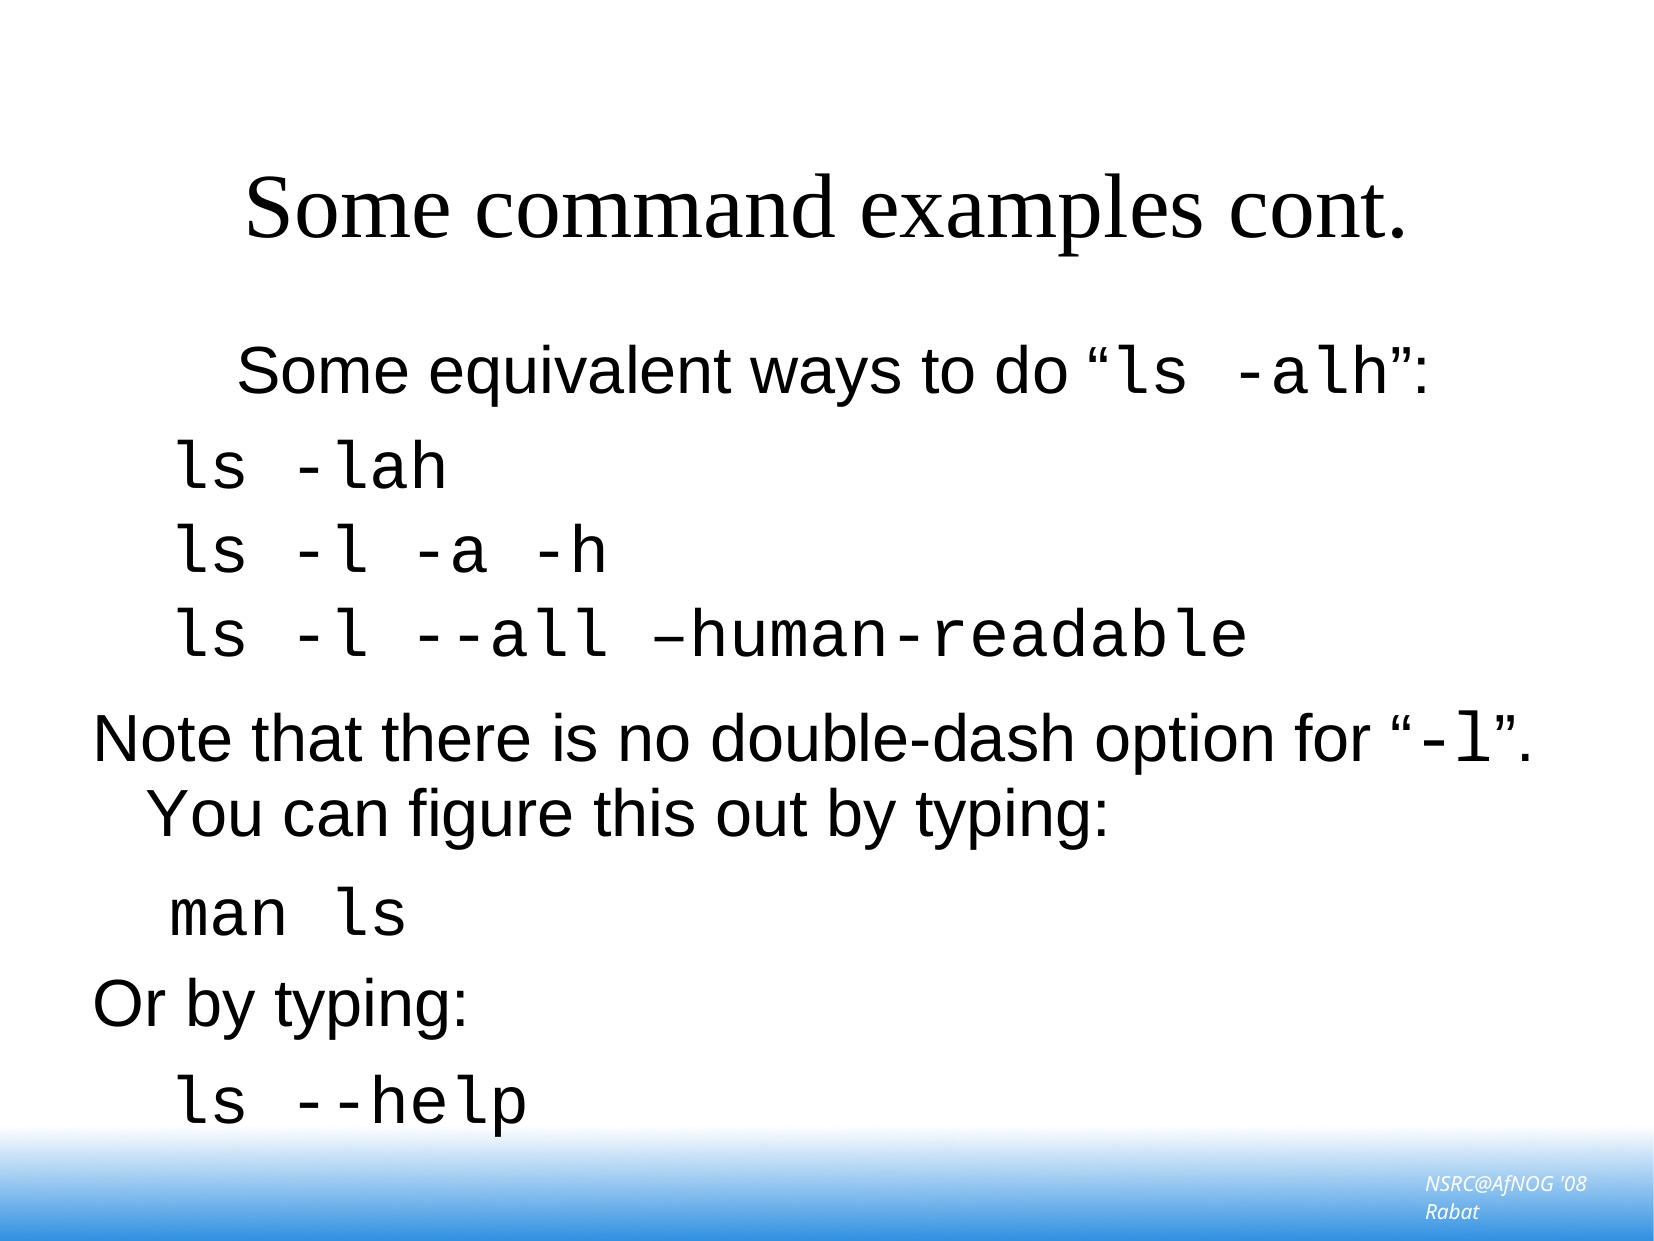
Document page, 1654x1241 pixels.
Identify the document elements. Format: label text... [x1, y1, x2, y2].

title Some command examples cont. [121, 102, 1534, 310]
picture [0, 1124, 1654, 1241]
list Some equivalent ways to do “ls -alh”: ls -lah ls -l -a -h ls -l --all –human-readable Note that there is no double-dash option for “-l”. You can figure this out by typing: man ls Or by typing: ls --help [75, 332, 1576, 1163]
